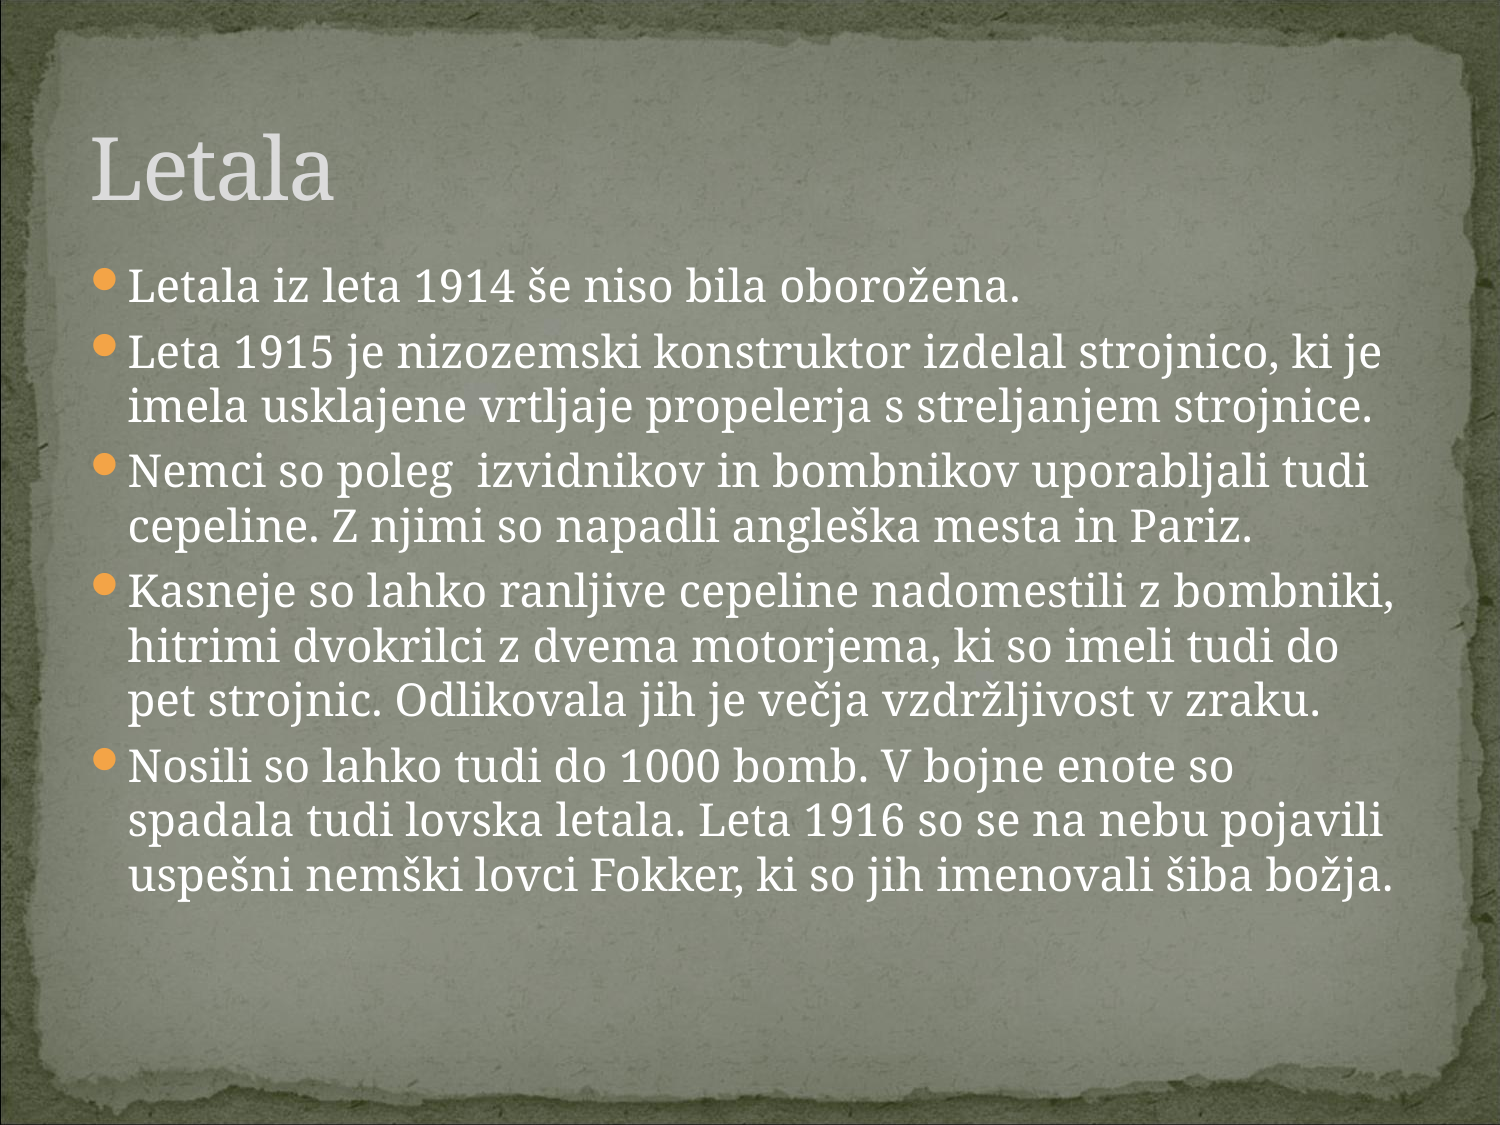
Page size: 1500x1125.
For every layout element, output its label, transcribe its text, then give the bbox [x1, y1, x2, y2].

picture [0, 0, 1500, 1125]
list Letala iz leta 1914 še niso bila oborožena. Leta 1915 je nizozemski konstruktor izdelal strojnico, ki je imela usklajene vrtljaje propelerja s streljanjem strojnice. Nemci so poleg izvidnikov in bombnikov uporabljali tudi cepeline. Z njimi so napadli angleška mesta in Pariz. Kasneje so lahko ranljive cepeline nadomestili z bombniki, hitrimi dvokrilci z dvema motorjema, ki so imeli tudi do pet strojnic. Odlikovala jih je večja vzdržljivost v zraku. Nosili so lahko tudi do 1000 bomb. V bojne enote so spadala tudi lovska letala. Leta 1916 so se na nebu pojavili uspešni nemški lovci Fokker, ki so jih imenovali šiba božja. [75, 249, 1425, 1000]
title Letala [75, 24, 1425, 225]
